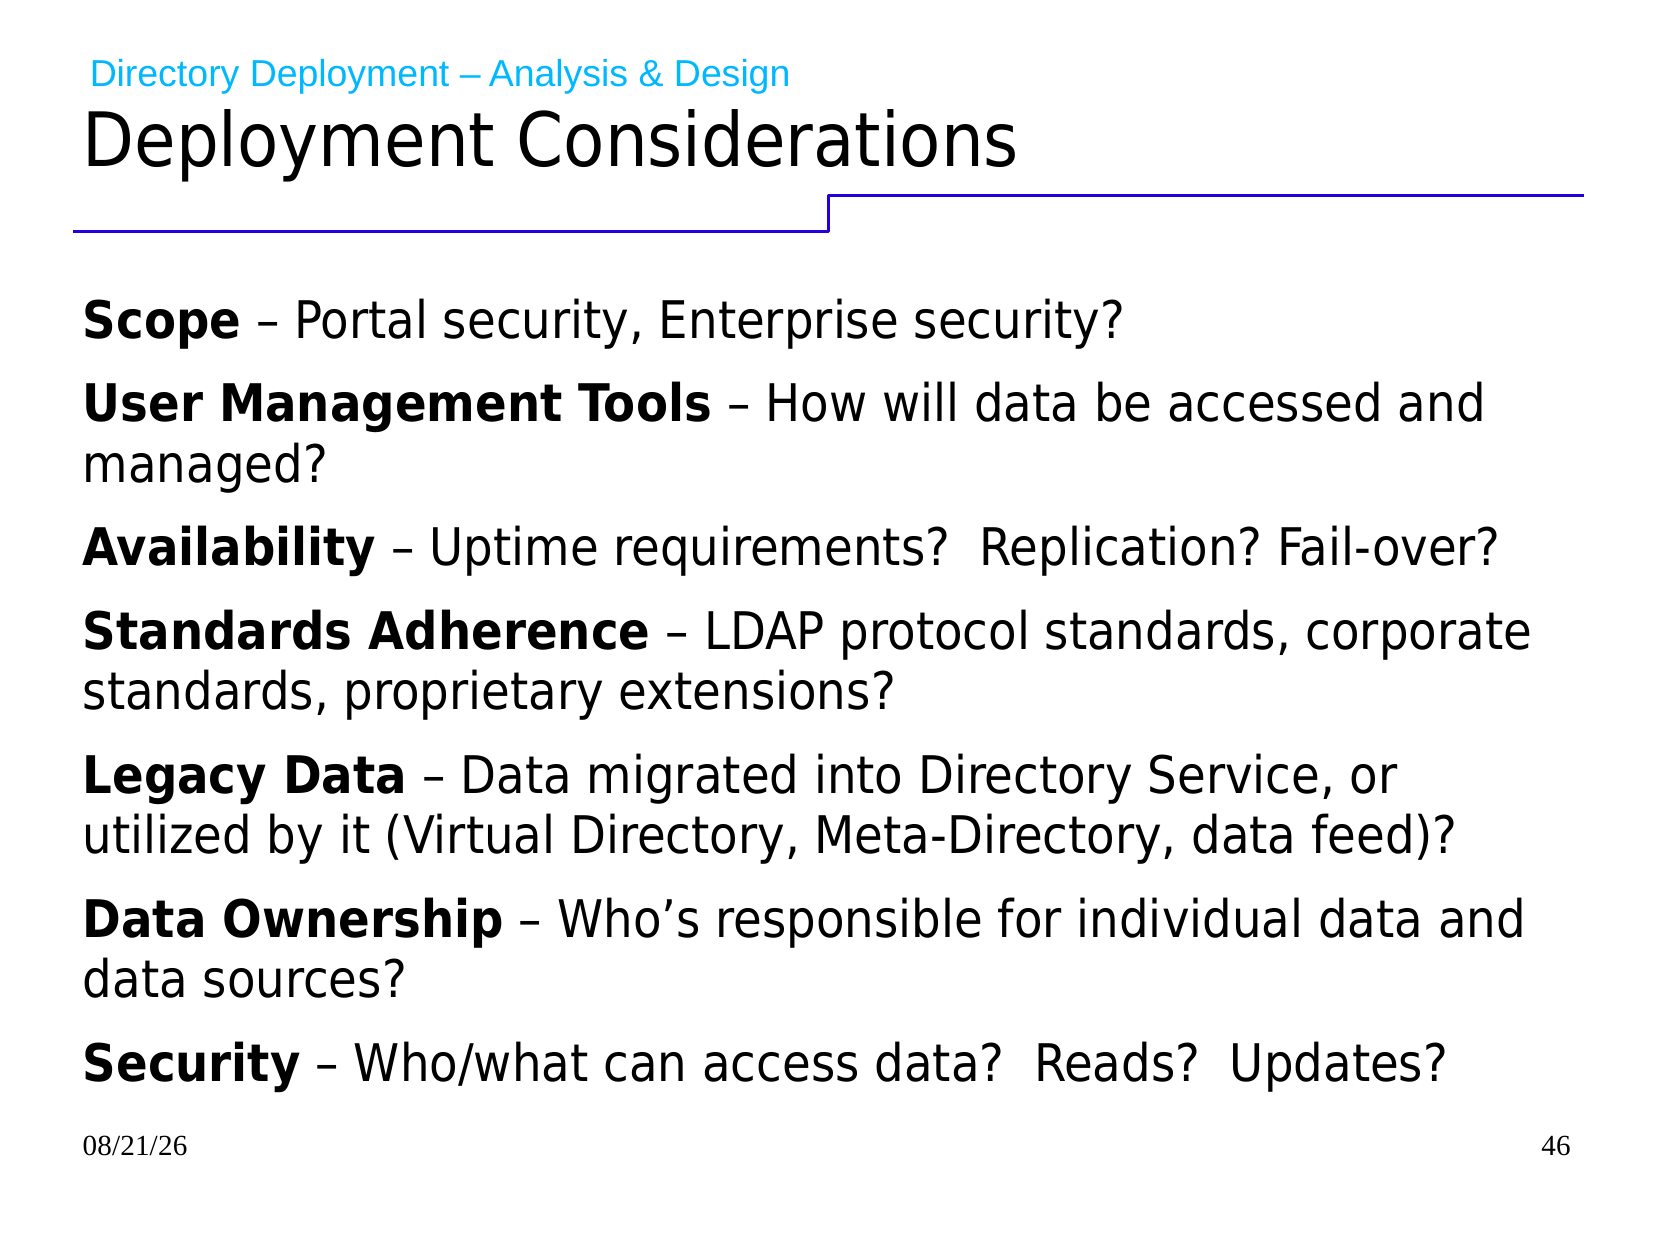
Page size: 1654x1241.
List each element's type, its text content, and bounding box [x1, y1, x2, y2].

text_box Directory Deployment – Analysis & Design [75, 45, 901, 103]
list Scope – Portal security, Enterprise security? User Management Tools – How will data be accessed and managed? Availability – Uptime requirements? Replication? Fail-over? Standards Adherence – LDAP protocol standards, corporate standards, proprietary extensions? Legacy Data – Data migrated into Directory Service, or utilized by it (Virtual Directory, Meta-Directory, data feed)? Data Ownership – Who’s responsible for individual data and data sources? Security – Who/what can access data? Reads? Updates? [82, 290, 1571, 1109]
title Deployment Considerations [82, 49, 1571, 232]
